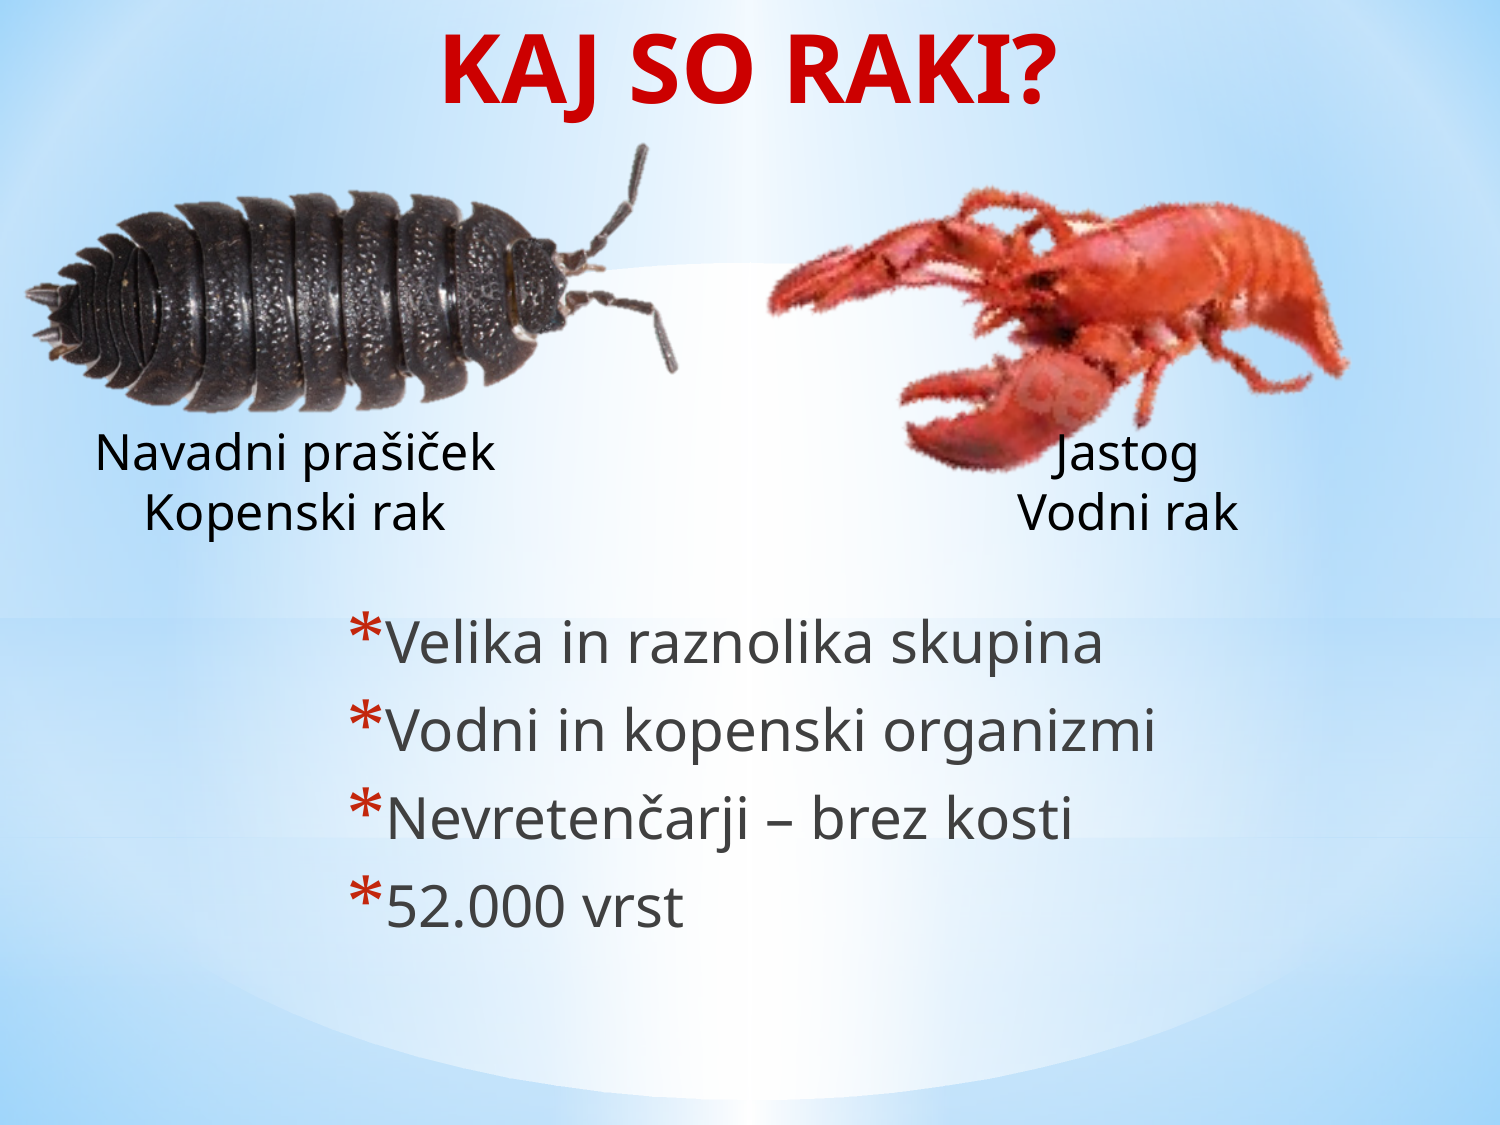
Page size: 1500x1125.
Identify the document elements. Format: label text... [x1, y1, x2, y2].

picture [0, 1, 1431, 786]
text_box Navadni prašiček Kopenski rak [79, 413, 511, 549]
title KAJ SO RAKI? [0, 0, 1499, 188]
list Velika in raznolika skupina Vodni in kopenski organizmi Nevretenčarji – brez kosti 52.000 vrst [324, 597, 1475, 1125]
text_box Jastog Vodni rak [1002, 413, 1254, 549]
